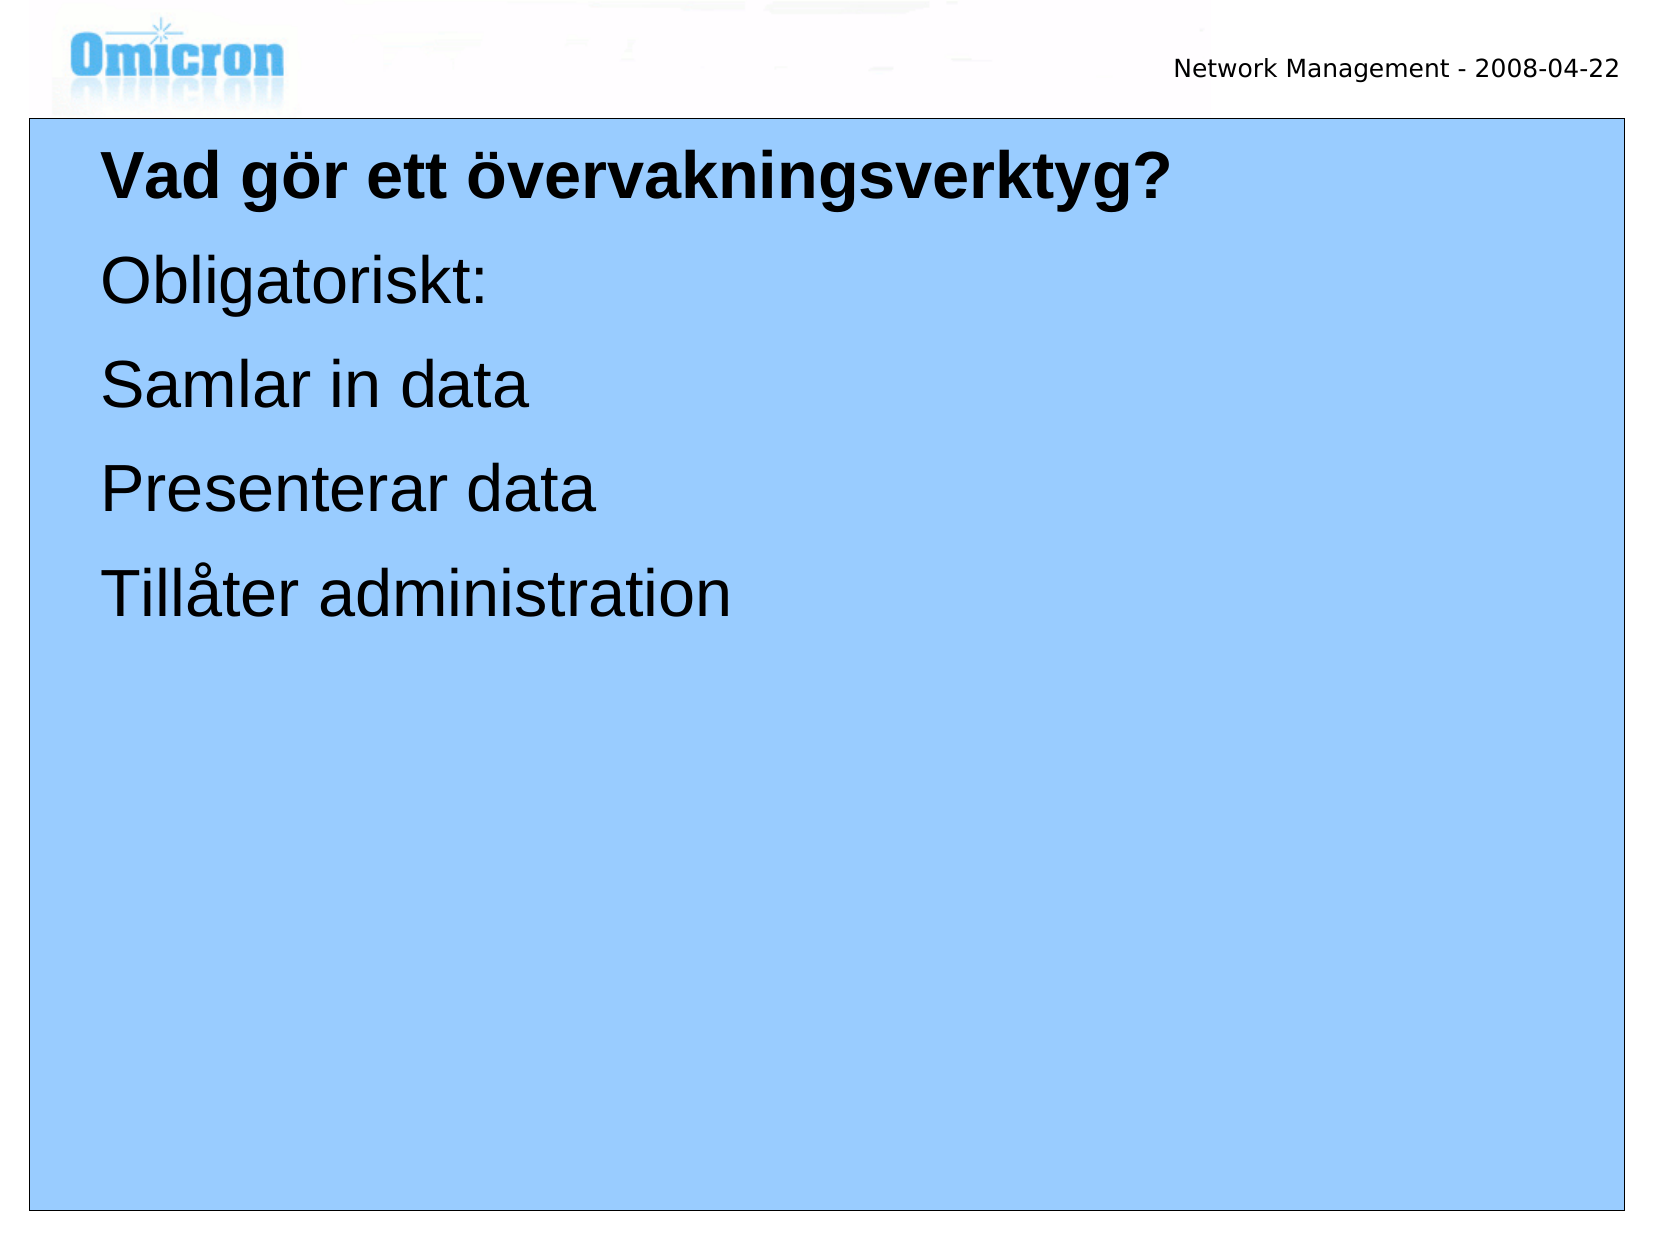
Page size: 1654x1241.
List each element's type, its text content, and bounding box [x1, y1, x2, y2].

text_box [29, 118, 1625, 1211]
text_box Network Management - 2008-04-22 [1158, 46, 1636, 91]
picture [29, 0, 1211, 118]
list Vad gör ett övervakningsverktyg? Obligatoriskt: Samlar in data Presenterar data Tillåter administration [82, 138, 1571, 1141]
